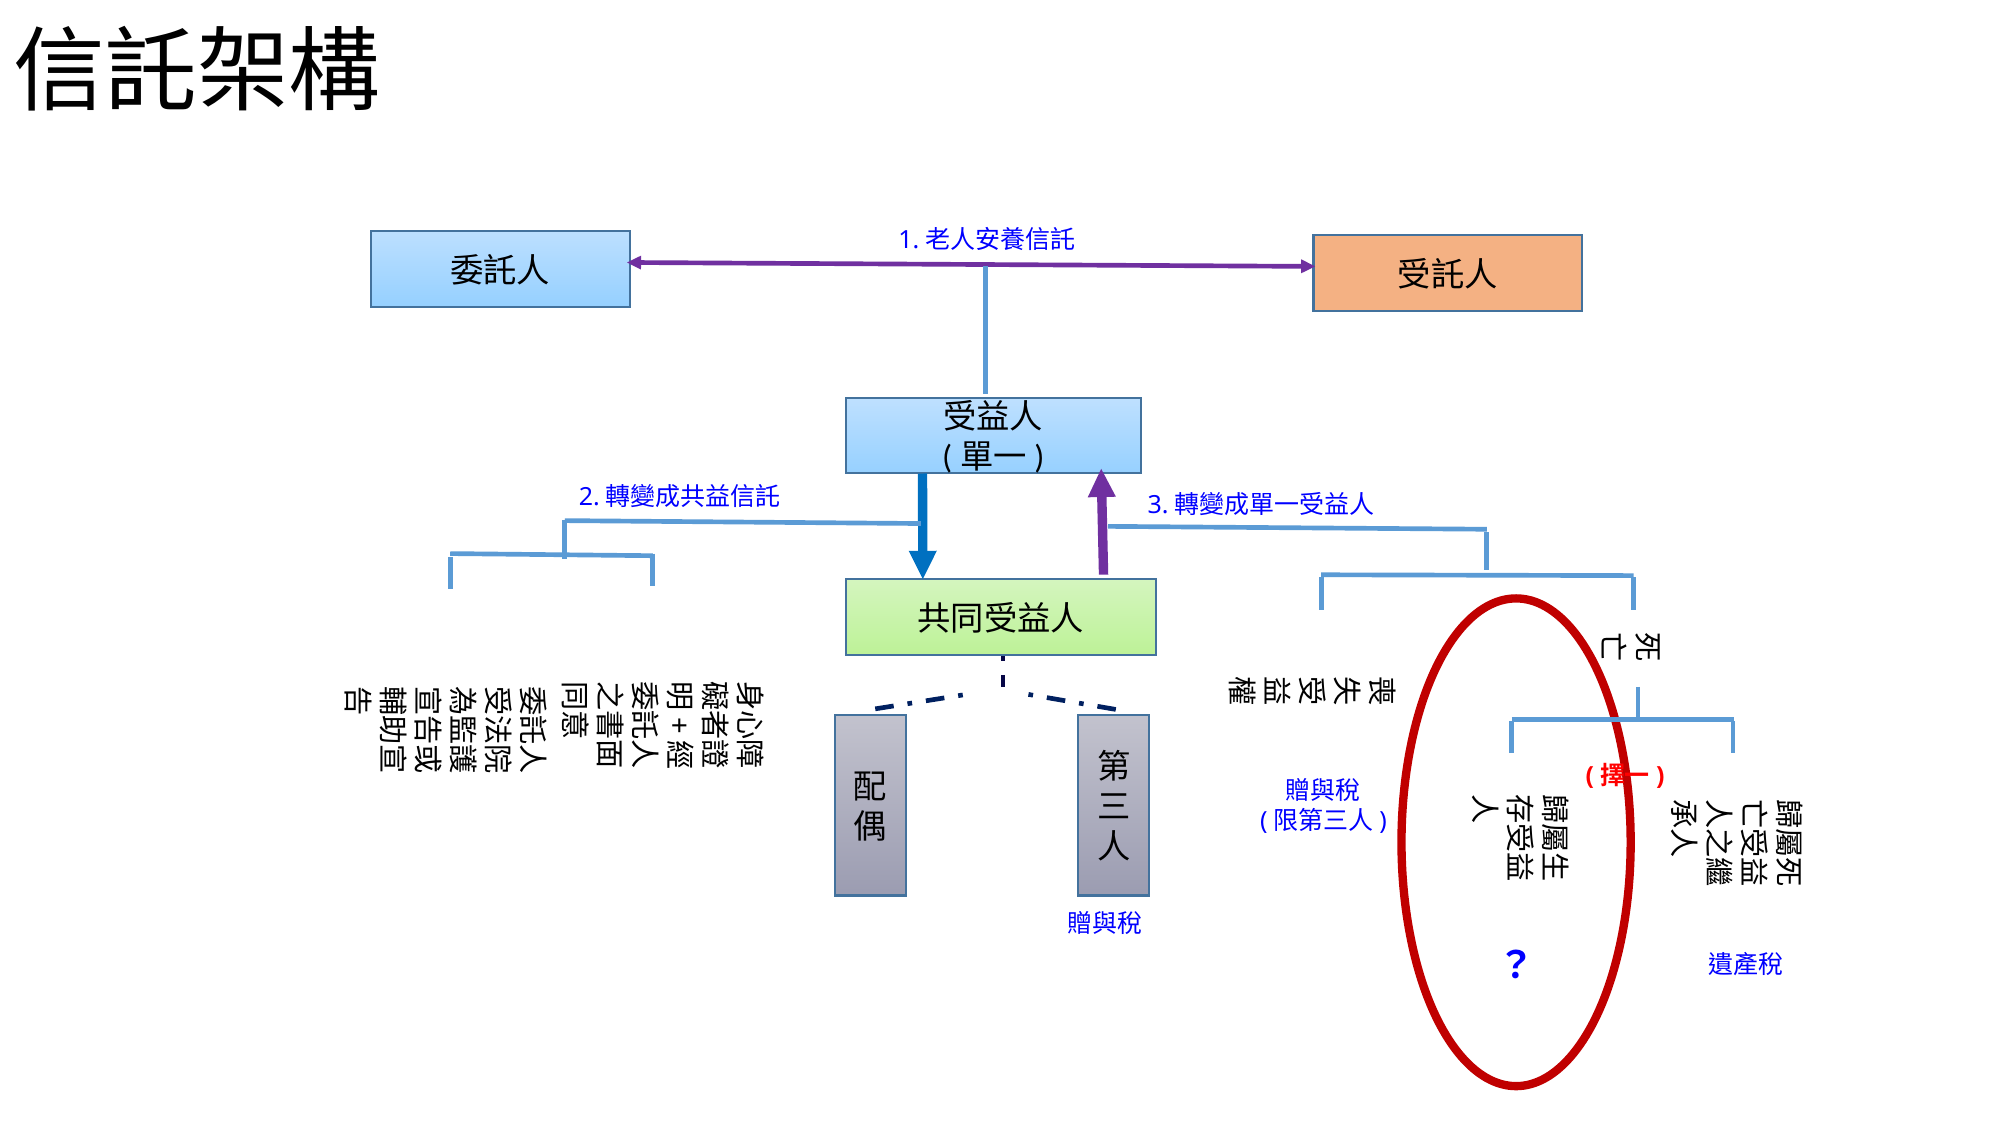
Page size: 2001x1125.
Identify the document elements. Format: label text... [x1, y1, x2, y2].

text_box [1514, 722, 1623, 752]
text_box 身心障礙者證明+經委託人之書面同意 [574, 596, 706, 868]
text_box 2.轉變成共益信託 [564, 473, 863, 519]
title 信託架構 [0, 0, 444, 154]
text_box 第三人 [1077, 714, 1150, 896]
text_box 遺產稅 [1693, 941, 1803, 987]
text_box 委託人受法院為監護宣告或輔助宣告 [355, 598, 487, 876]
text_box 配偶 [834, 714, 907, 896]
text_box [1559, 797, 1631, 988]
text_box 死亡 [1583, 611, 1669, 709]
text_box [1407, 598, 1615, 767]
text_box 委託人 [370, 231, 630, 308]
text_box [1426, 994, 1606, 1087]
text_box (擇一) [1513, 752, 1738, 797]
text_box 受益人 (單一) [845, 397, 1141, 474]
text_box 歸屬死亡受益人之繼承人 [1653, 754, 1785, 947]
text_box [1401, 842, 1427, 988]
text_box 歸屬生存受益人 [1427, 756, 1559, 934]
text_box 贈與稅 (限第三人) [1211, 767, 1436, 842]
text_box 共同受益人 [845, 578, 1157, 656]
text_box 喪失受益權 [1277, 615, 1363, 767]
text_box 受託人 [1313, 234, 1582, 312]
text_box 3.轉變成單一受益人 [1133, 481, 1484, 527]
text_box ？ [1424, 933, 1608, 994]
text_box 贈與稅 [1052, 900, 1192, 946]
text_box 1.老人安養信託 [883, 216, 1146, 261]
